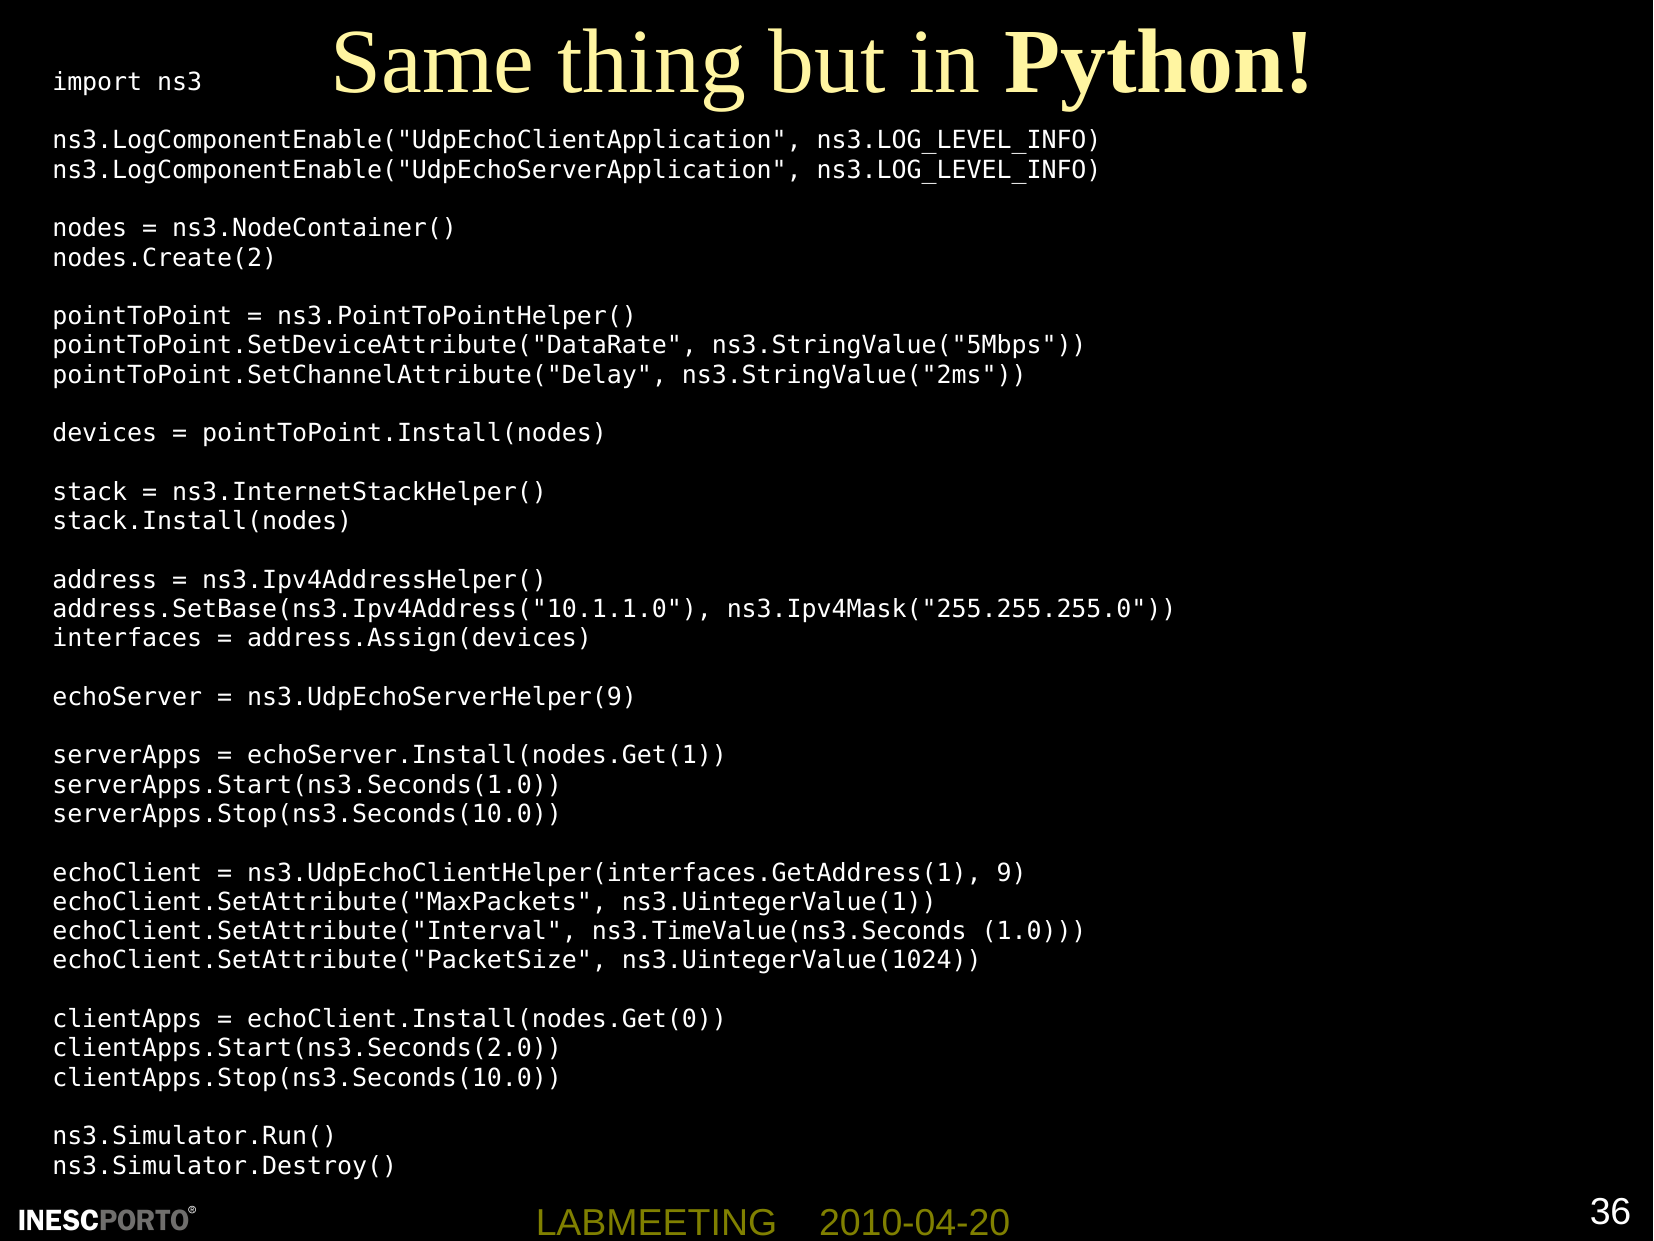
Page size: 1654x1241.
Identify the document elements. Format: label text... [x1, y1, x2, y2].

picture [9, 1181, 201, 1241]
text_box import ns3 ns3.LogComponentEnable("UdpEchoClientApplication", ns3.LOG_LEVEL_INFO) ns3.LogComponentEnable("UdpEchoServerApplication", ns3.LOG_LEVEL_INFO) nodes = ns3.NodeContainer() nodes.Create(2) pointToPoint = ns3.PointToPointHelper() pointToPoint.SetDeviceAttribute("DataRate", ns3.StringValue("5Mbps")) pointToPoint.SetChannelAttribute("Delay", ns3.StringValue("2ms")) devices = pointToPoint.Install(nodes) stack = ns3.InternetStackHelper() stack.Install(nodes) address = ns3.Ipv4AddressHelper() address.SetBase(ns3.Ipv4Address("10.1.1.0"), ns3.Ipv4Mask("255.255.255.0")) interfaces = address.Assign(devices) echoServer = ns3.UdpEchoServerHelper(9) serverApps = echoServer.Install(nodes.Get(1)) serverApps.Start(ns3.Seconds(1.0)) serverApps.Stop(ns3.Seconds(10.0)) echoClient = ns3.UdpEchoClientHelper(interfaces.GetAddress(1), 9) echoClient.SetAttribute("MaxPackets", ns3.UintegerValue(1)) echoClient.SetAttribute("Interval", ns3.TimeValue(ns3.Seconds (1.0))) echoClient.SetAttribute("PacketSize", ns3.UintegerValue(1024)) clientApps = echoClient.Install(nodes.Get(0)) clientApps.Start(ns3.Seconds(2.0)) clientApps.Stop(ns3.Seconds(10.0)) ns3.Simulator.Run() ns3.Simulator.Destroy() [37, 59, 1613, 1217]
title Same thing but in Python! [40, 0, 1607, 59]
